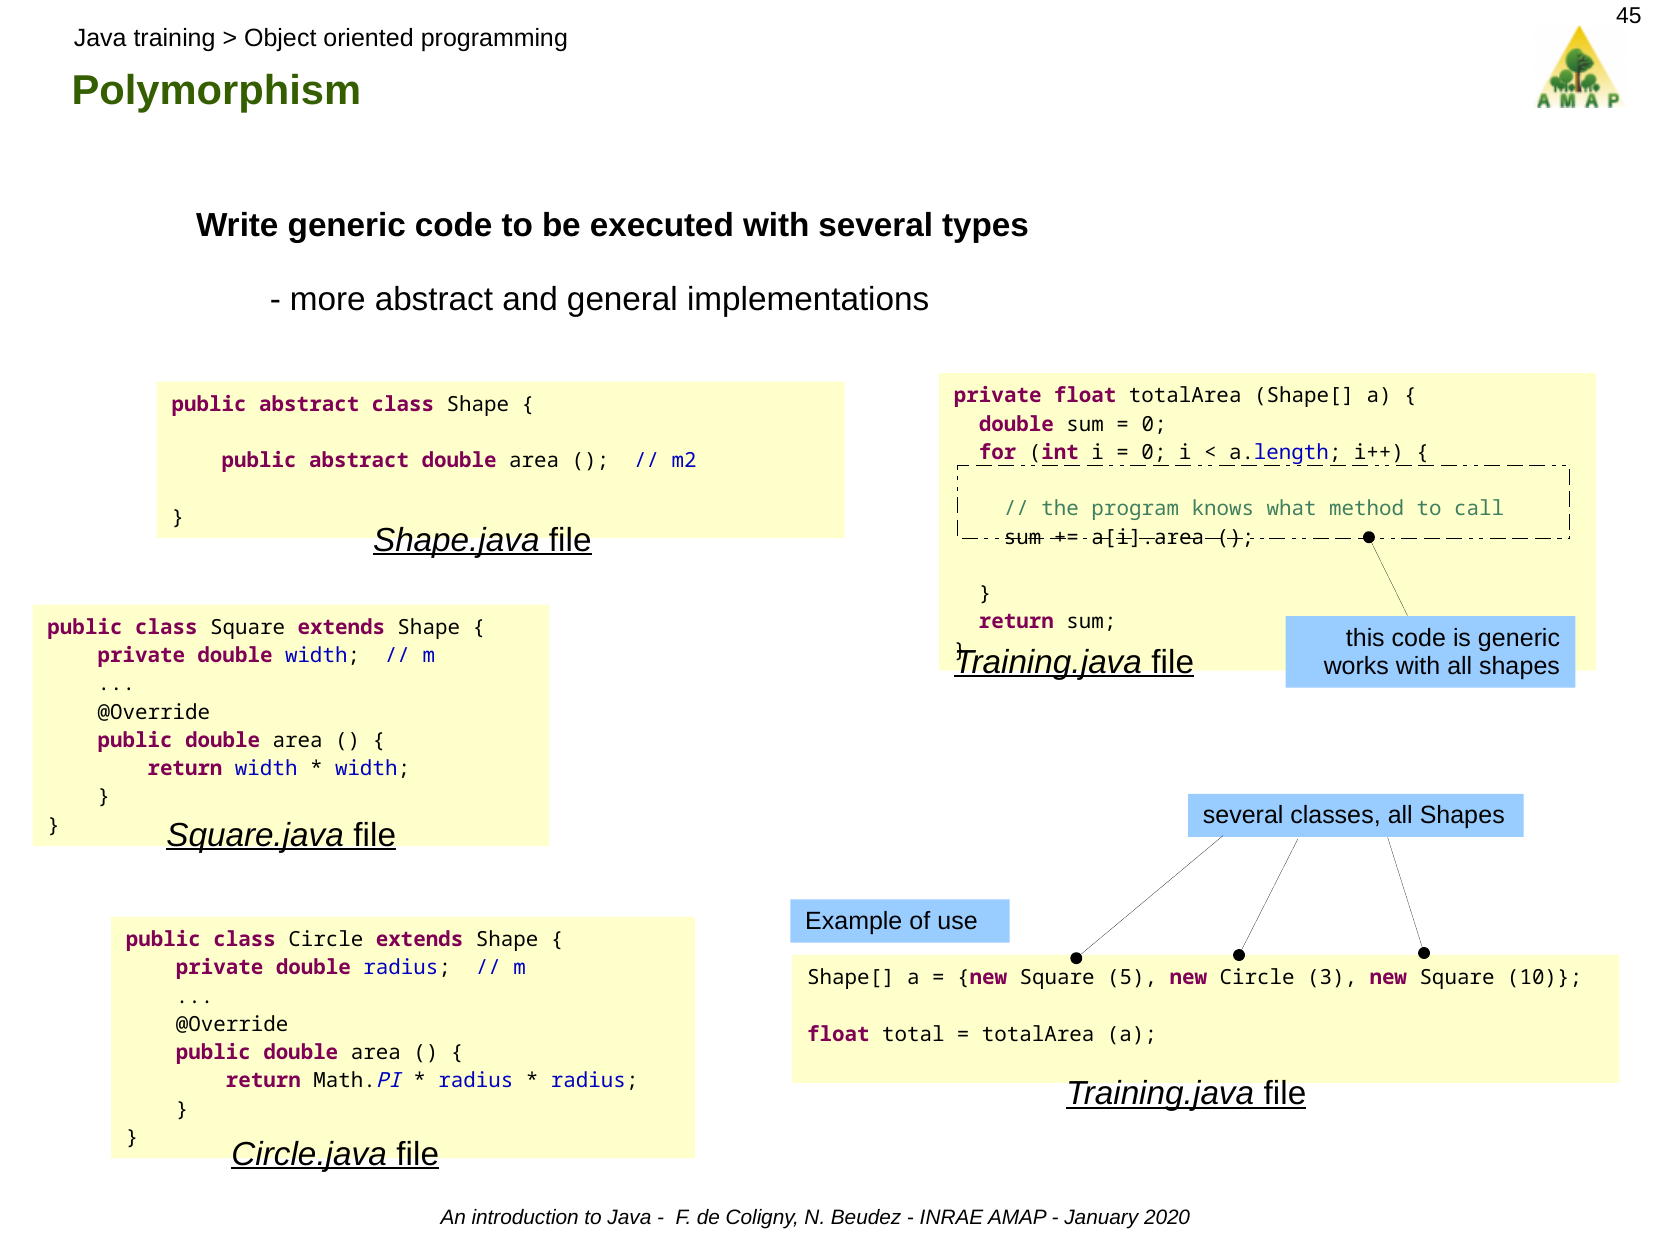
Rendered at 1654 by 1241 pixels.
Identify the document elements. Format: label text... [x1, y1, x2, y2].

text_box Shape[] a = {new Square (5), new Circle (3), new Square (10)}; float total = totalArea (a); [792, 954, 1620, 1068]
text_box Training.java file [939, 635, 1269, 688]
picture [1533, 25, 1627, 108]
text_box Square.java file [151, 808, 481, 861]
text_box Write generic code to be executed with several types - more abstract and general implementations [181, 199, 1139, 327]
text_box several classes, all Shapes [1188, 793, 1524, 837]
text_box public class Circle extends Shape { private double radius; // m ... @Override public double area () { return Math.PI * radius * radius; } } [111, 916, 695, 1128]
text_box this code is generic works with all shapes [1285, 616, 1576, 688]
text_box public abstract class Shape { public abstract double area (); // m2 } [156, 381, 845, 520]
text_box Shape.java file [358, 513, 688, 566]
text_box Circle.java file [216, 1127, 546, 1180]
text_box Java training > Object oriented programming [59, 16, 1004, 60]
text_box private float totalArea (Shape[] a) { double sum = 0; for (int i = 0; i < a.length; i++) { // the program knows what method to call sum += a[i].area (); } return sum; } [939, 373, 1596, 633]
text_box public class Square extends Shape { private double width; // m ... @Override public double area () { return width * width; } } [32, 604, 550, 816]
text_box Training.java file [1051, 1067, 1381, 1120]
text_box Example of use [790, 899, 1010, 943]
text_box Polymorphism [56, 59, 1513, 121]
